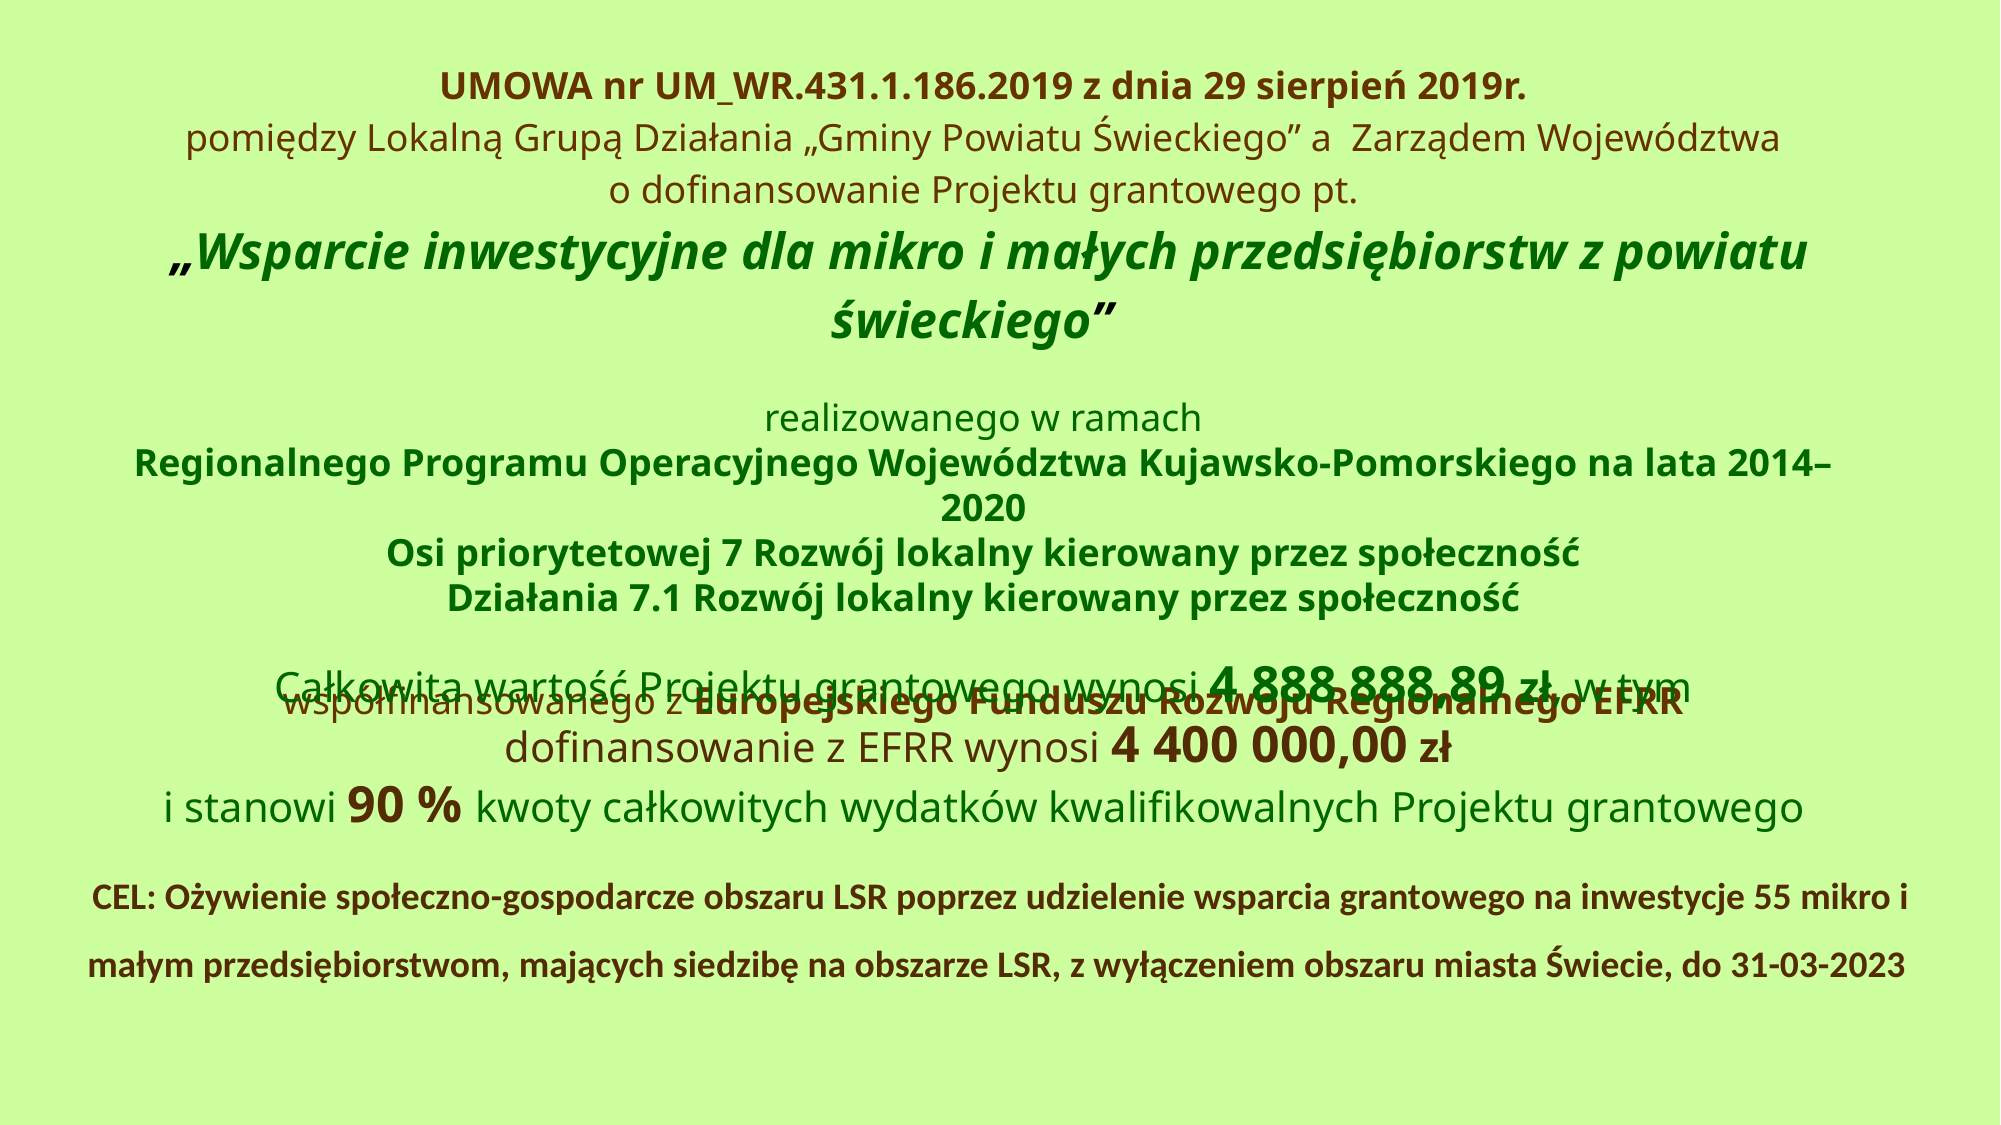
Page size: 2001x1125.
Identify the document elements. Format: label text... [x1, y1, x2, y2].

text_box Całkowita wartość Projektu grantowego wynosi 4 888 888,89 zł, w tym dofinansowanie z EFRR wynosi 4 400 000,00 zł i stanowi 90 % kwoty całkowitych wydatków kwalifikowalnych Projektu grantowego [91, 645, 1877, 840]
text_box CEL: Ożywienie społeczno-gospodarcze obszaru LSR poprzez udzielenie wsparcia grantowego na inwestycje 55 mikro i małym przedsiębiorstwom, mających siedzibę na obszarze LSR, z wyłączeniem obszaru miasta Świecie, do 31-03-2023 [41, 842, 1962, 992]
text_box UMOWA nr UM_WR.431.1.186.2019 z dnia 29 sierpień 2019r. pomiędzy Lokalną Grupą Działania „Gminy Powiatu Świeckiego” a Zarządem Województwa o dofinansowanie Projektu grantowego pt. „Wsparcie inwestycyjne dla mikro i małych przedsiębiorstw z powiatu świeckiego” realizowanego w ramach Regionalnego Programu Operacyjnego Województwa Kujawsko-Pomorskiego na lata 2014–2020 Osi priorytetowej 7 Rozwój lokalny kierowany przez społeczność Działania 7.1 Rozwój lokalny kierowany przez społeczność współfinansowanego z Europejskiego Funduszu Rozwoju Regionalnego EFRR [80, 48, 1887, 775]
